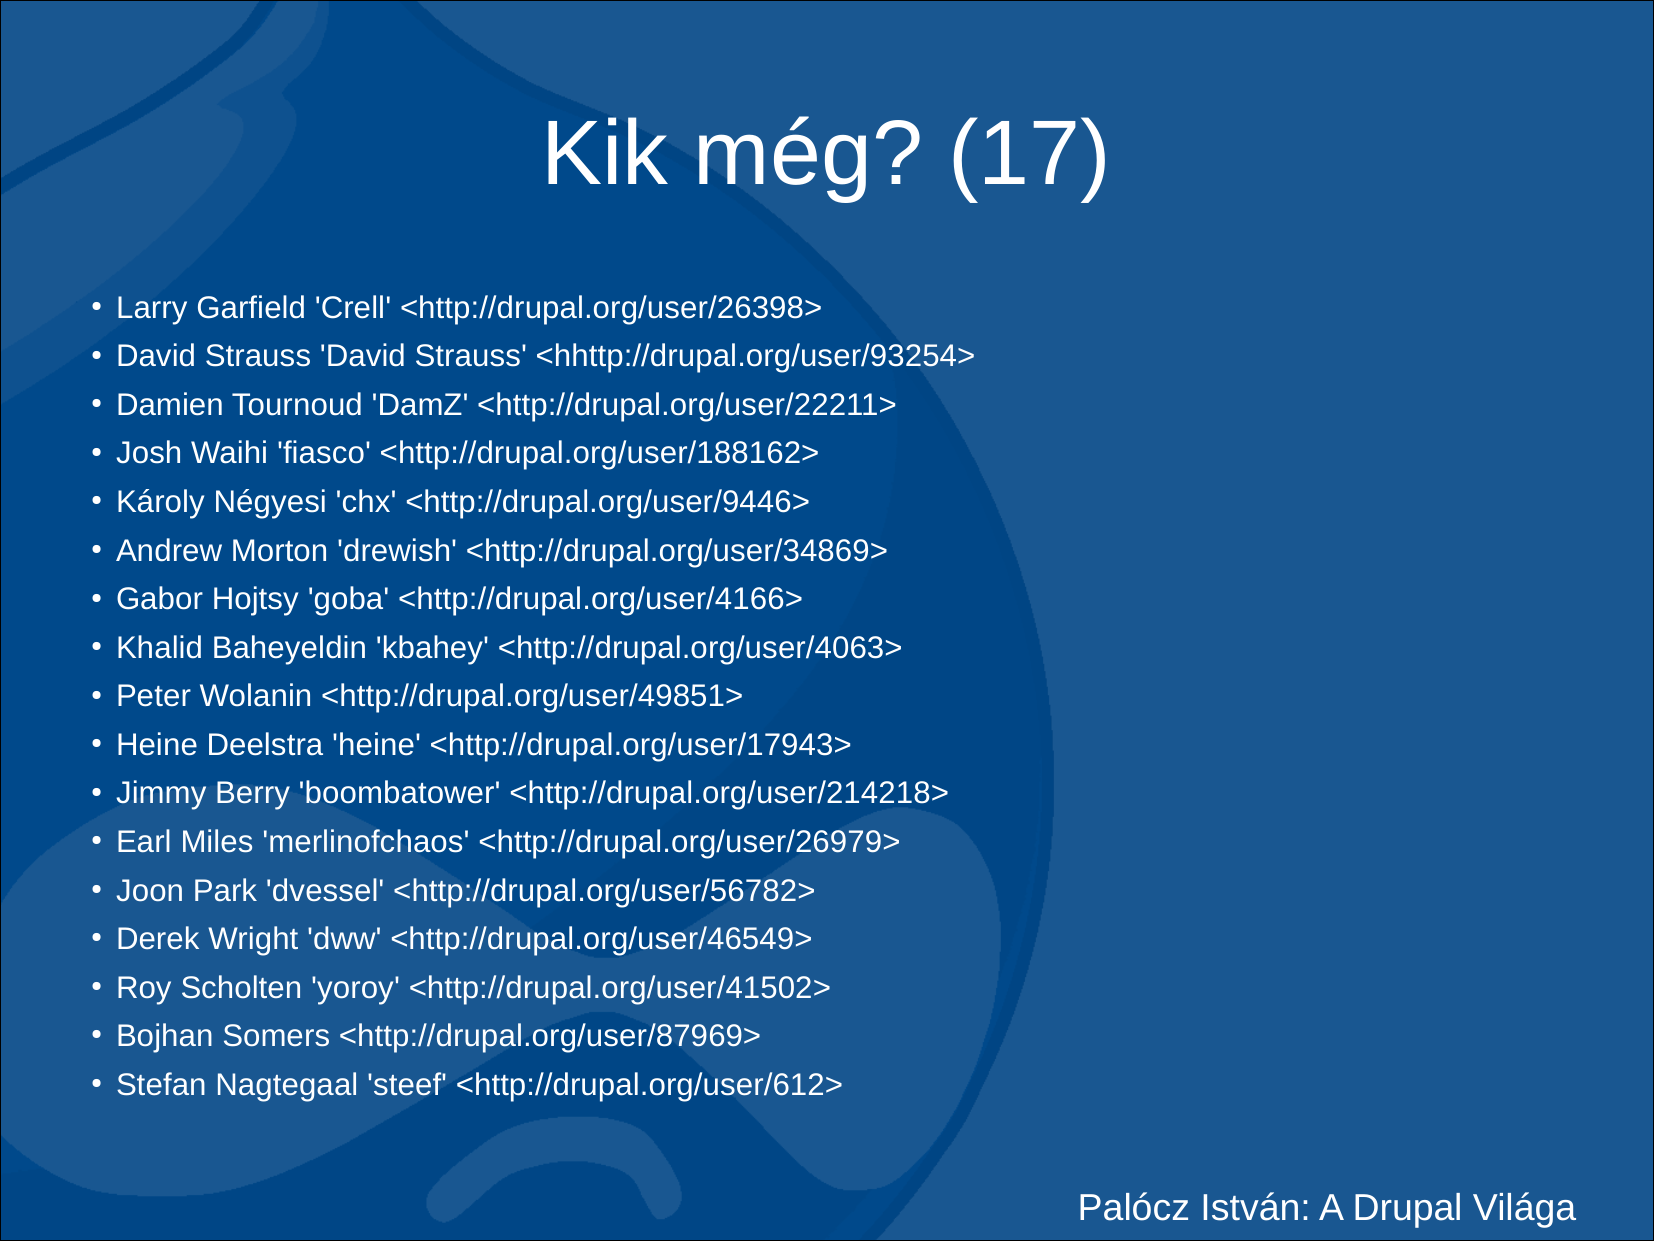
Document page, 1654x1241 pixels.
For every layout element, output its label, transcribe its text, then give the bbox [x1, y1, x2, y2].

title Kik még? (17) [82, 56, 1571, 250]
list Larry Garfield 'Crell' <http://drupal.org/user/26398> David Strauss 'David Strauss' <hhttp://drupal.org/user/93254> Damien Tournoud 'DamZ' <http://drupal.org/user/22211> Josh Waihi 'fiasco' <http://drupal.org/user/188162> Károly Négyesi 'chx' <http://drupal.org/user/9446> Andrew Morton 'drewish' <http://drupal.org/user/34869> Gabor Hojtsy 'goba' <http://drupal.org/user/4166> Khalid Baheyeldin 'kbahey' <http://drupal.org/user/4063> Peter Wolanin <http://drupal.org/user/49851> Heine Deelstra 'heine' <http://drupal.org/user/17943> Jimmy Berry 'boombatower' <http://drupal.org/user/214218> Earl Miles 'merlinofchaos' <http://drupal.org/user/26979> Joon Park 'dvessel' <http://drupal.org/user/56782> Derek Wright 'dww' <http://drupal.org/user/46549> Roy Scholten 'yoroy' <http://drupal.org/user/41502> Bojhan Somers <http://drupal.org/user/87969> Stefan Nagtegaal 'steef' <http://drupal.org/user/612> [82, 290, 1571, 1109]
